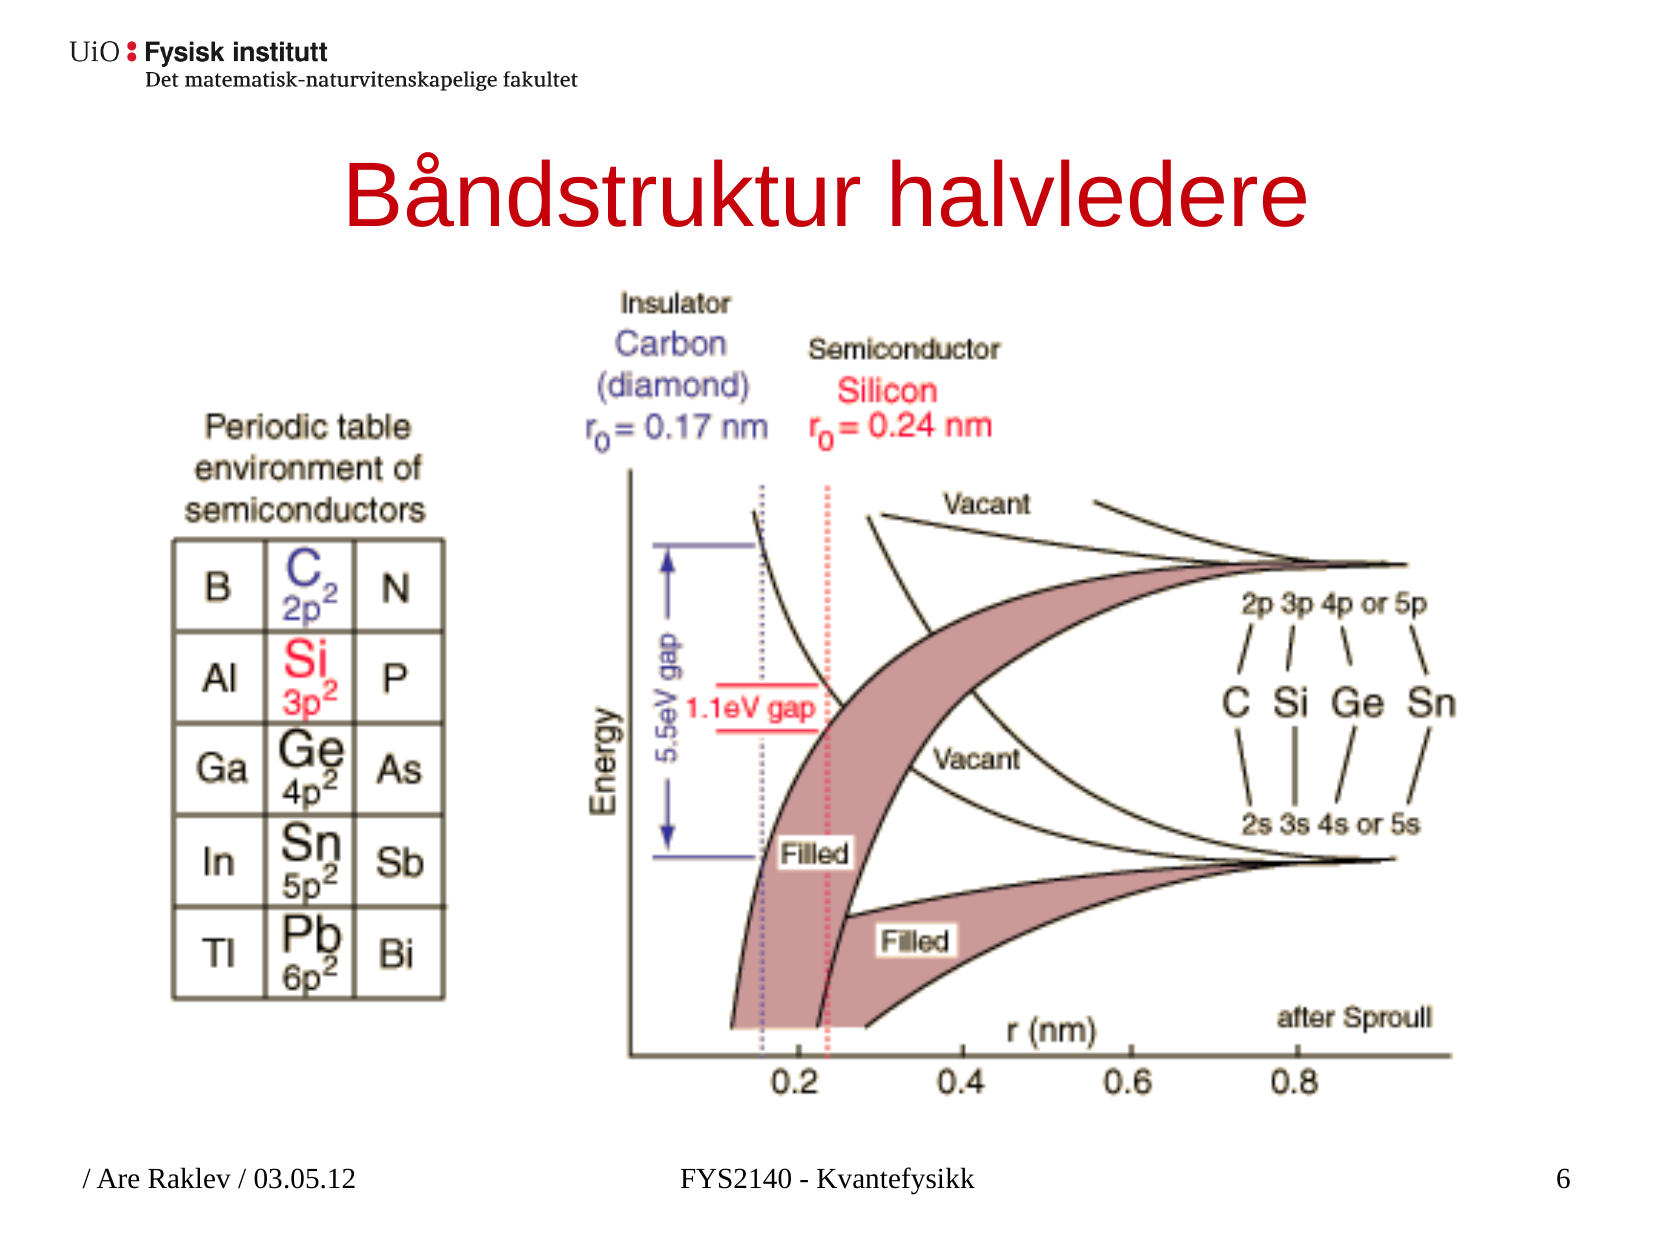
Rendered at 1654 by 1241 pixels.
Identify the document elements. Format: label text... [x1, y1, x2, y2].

picture [68, 37, 581, 93]
picture [143, 274, 1488, 1120]
title Båndstruktur halvledere [82, 90, 1571, 298]
